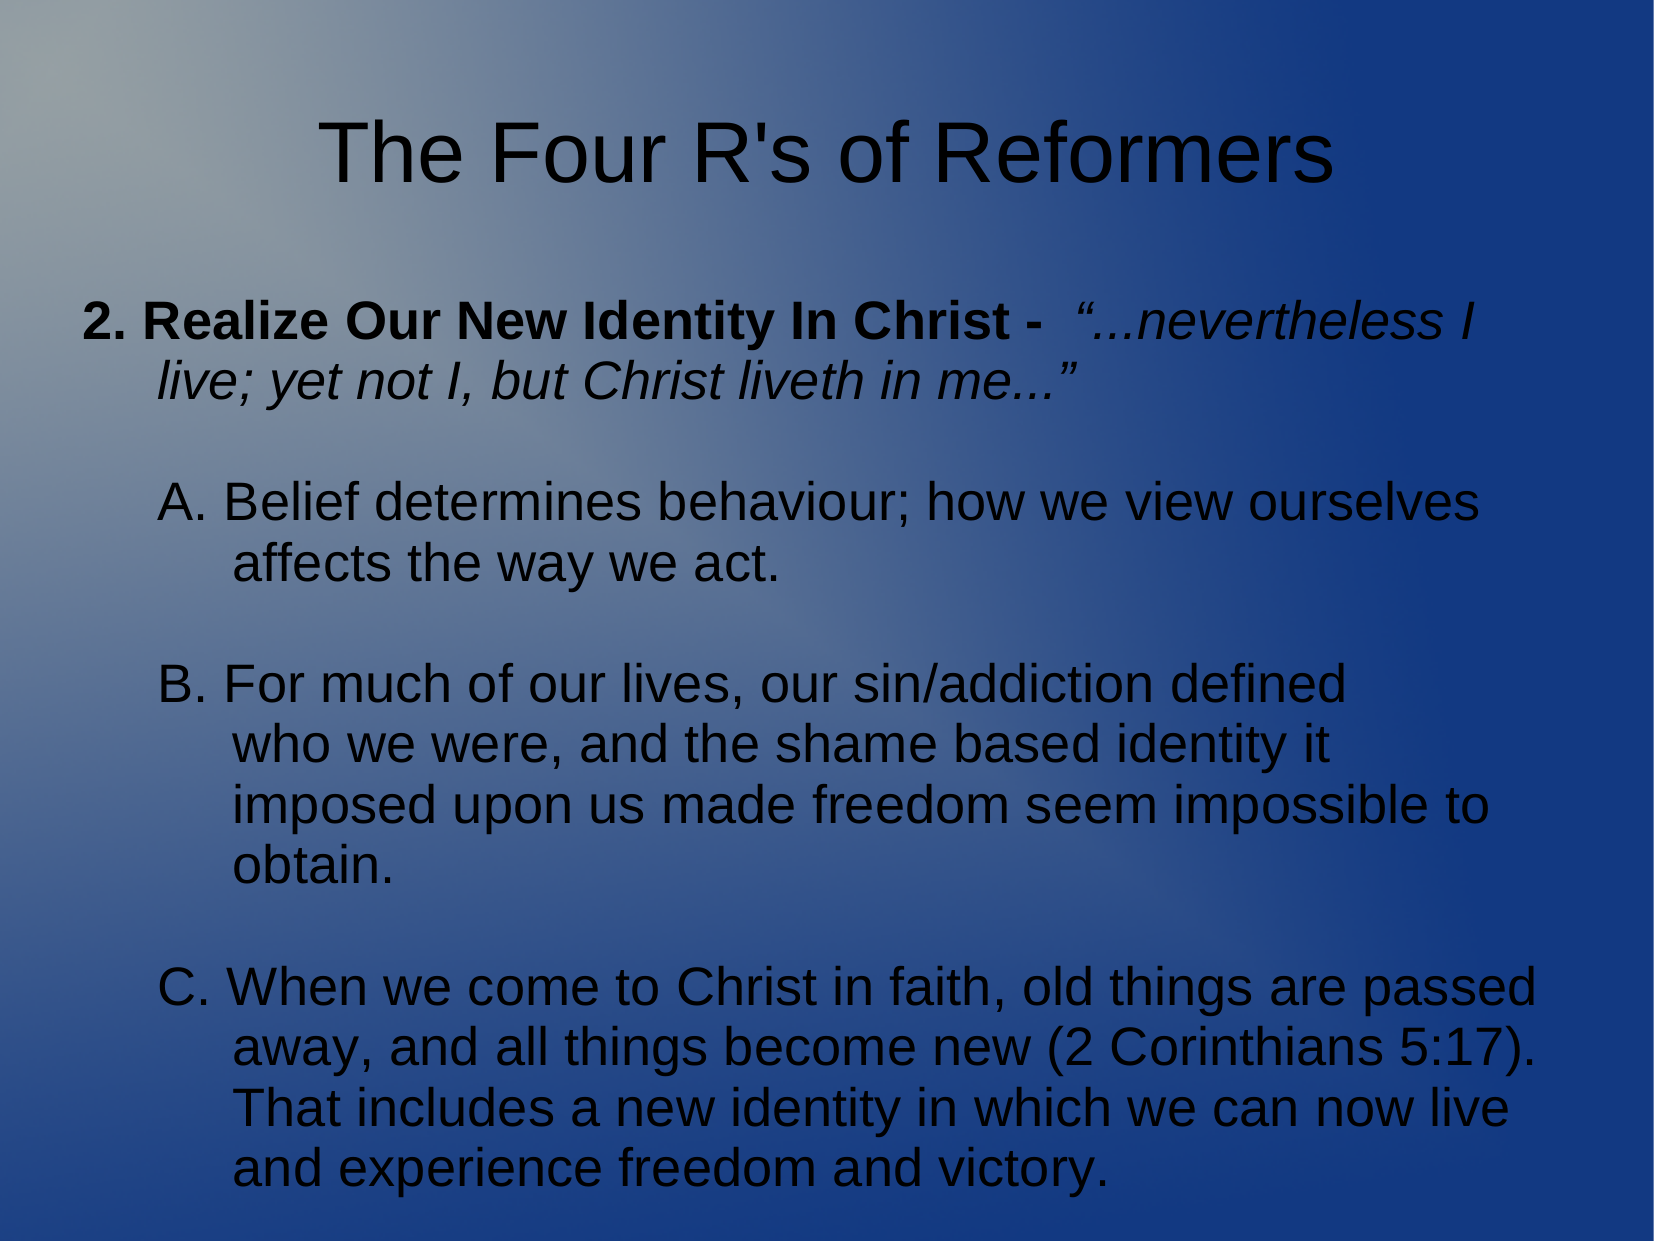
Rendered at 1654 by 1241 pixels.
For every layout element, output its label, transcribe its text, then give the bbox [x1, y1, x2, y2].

title The Four R's of Reformers [82, 49, 1571, 257]
subtitle 2. Realize Our New Identity In Christ - “...nevertheless I live; yet not I, but Christ liveth in me...” A. Belief determines behaviour; how we view ourselves affects the way we act. B. For much of our lives, our sin/addiction defined who we were, and the shame based identity it imposed upon us made freedom seem impossible to obtain. C. When we come to Christ in faith, old things are passed away, and all things become new (2 Corinthians 5:17). That includes a new identity in which we can now live and experience freedom and victory. [82, 290, 1571, 1241]
picture [0, 0, 1654, 1241]
